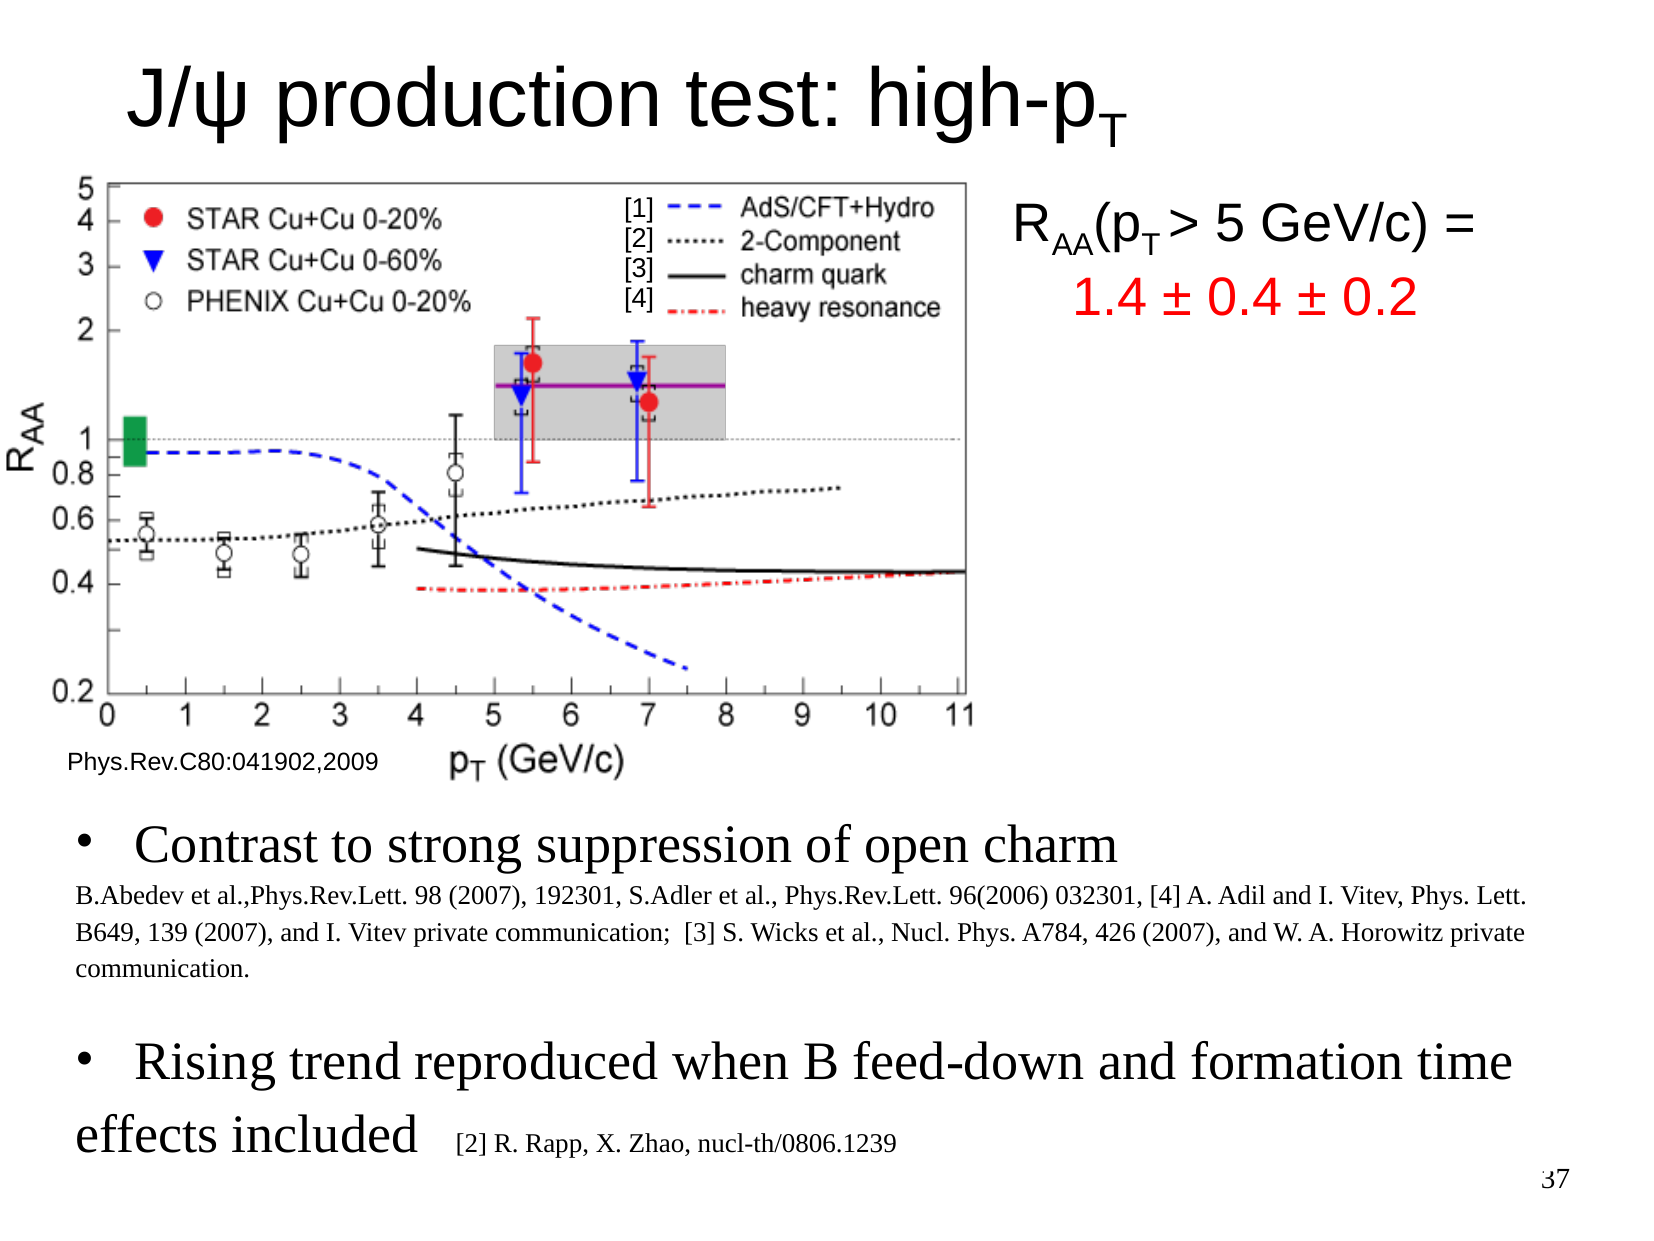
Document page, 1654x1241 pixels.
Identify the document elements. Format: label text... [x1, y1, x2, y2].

title J/ψ production test: high-pT [82, 35, 1571, 165]
picture [0, 172, 979, 795]
text_box [1] [2] [3] [4] [610, 184, 669, 322]
text_box Phys.Rev.C80:041902,2009 [43, 737, 395, 783]
text_box Contrast to strong suppression of open charm B.Abedev et al.,Phys.Rev.Lett. 98 (2007), 192301, S.Adler et al., Phys.Rev.Lett. 96(2006) 032301, [4] A. Adil and I. Vitev, Phys. Lett. B649, 139 (2007), and I. Vitev private communication; [3] S. Wicks et al., Nucl. Phys. A784, 426 (2007), and W. A. Horowitz private communication. Rising trend reproduced when B feed-down and formation time effects included [2] R. Rapp, X. Zhao, nucl-th/0806.1239 [66, 789, 1555, 1172]
list RAA(pT > 5 GeV/c) = 1.4 ± 0.4 ± 0.2 [1012, 187, 1619, 569]
